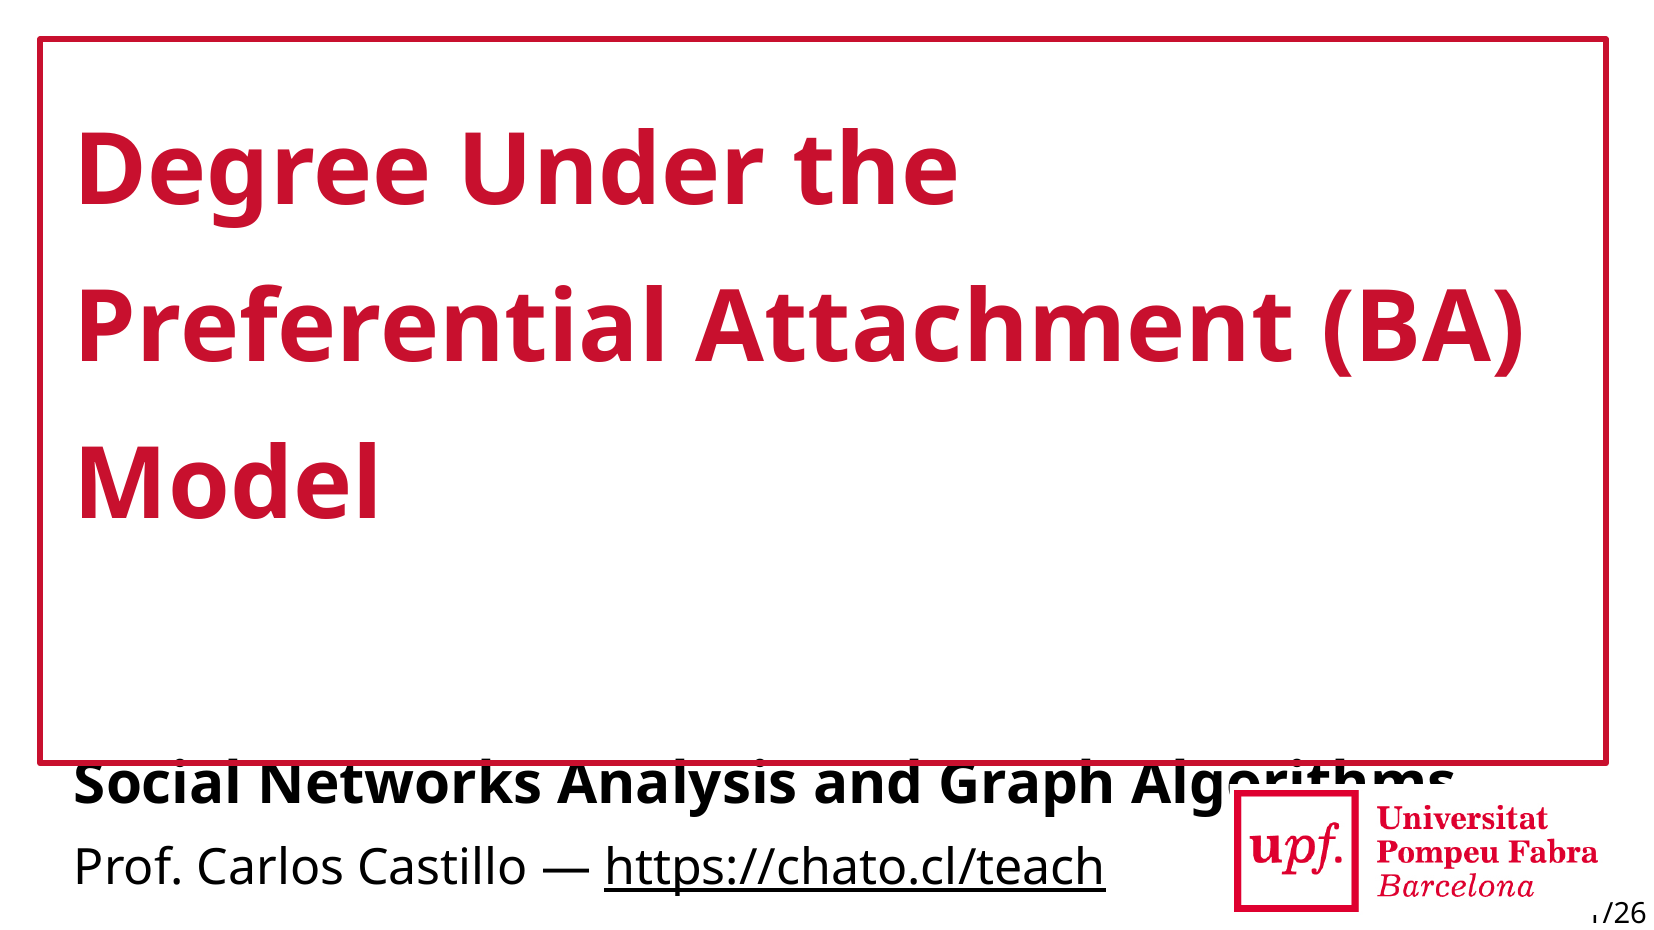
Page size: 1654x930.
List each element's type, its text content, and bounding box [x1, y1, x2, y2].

picture [1229, 784, 1603, 915]
text_box Degree Under the Preferential Attachment (BA) Model Social Networks Analysis and Graph Algorithms Prof. Carlos Castillo — https://chato.cl/teach [73, 77, 1562, 734]
